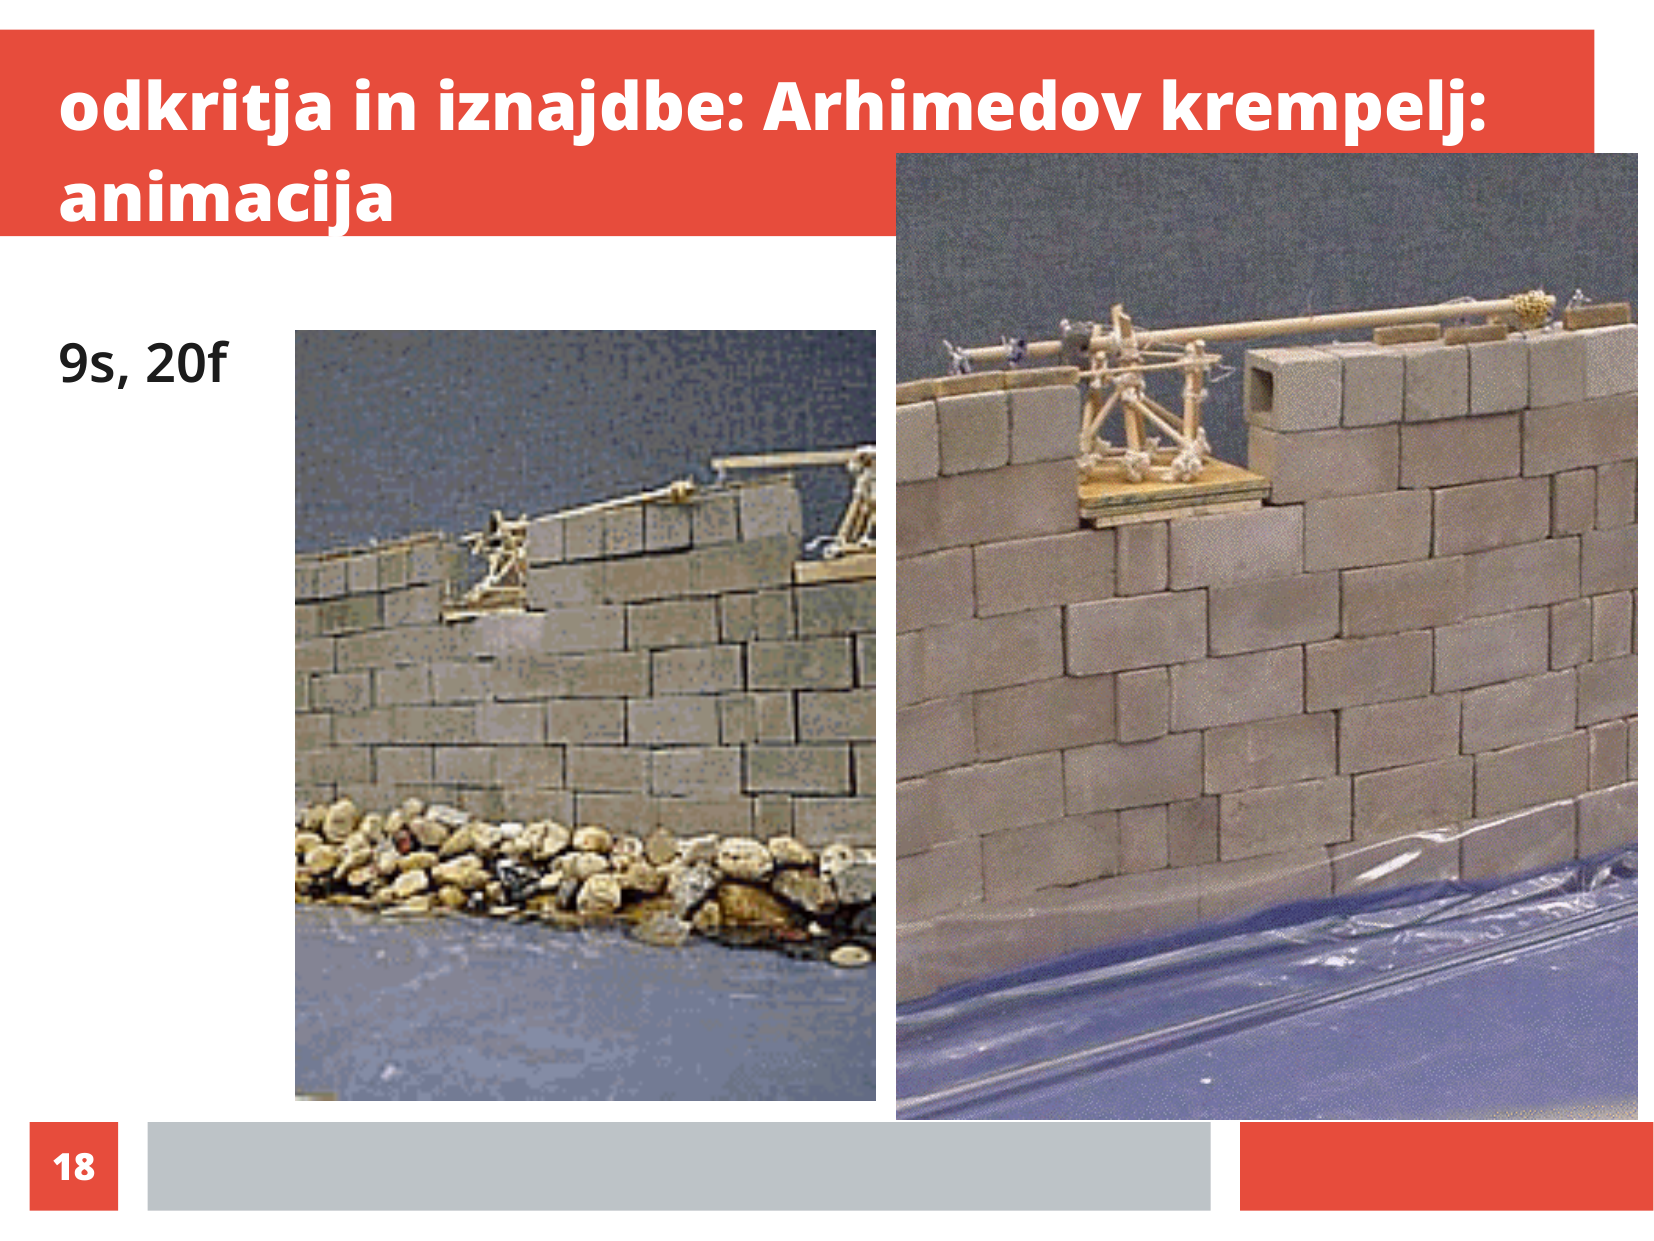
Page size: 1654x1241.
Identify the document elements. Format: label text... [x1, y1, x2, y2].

title odkritja in iznajdbe: Arhimedov krempelj: animacija [59, 59, 1595, 207]
list 9s, 20f [59, 324, 896, 1093]
picture [896, 153, 1638, 1120]
picture [295, 330, 876, 1101]
